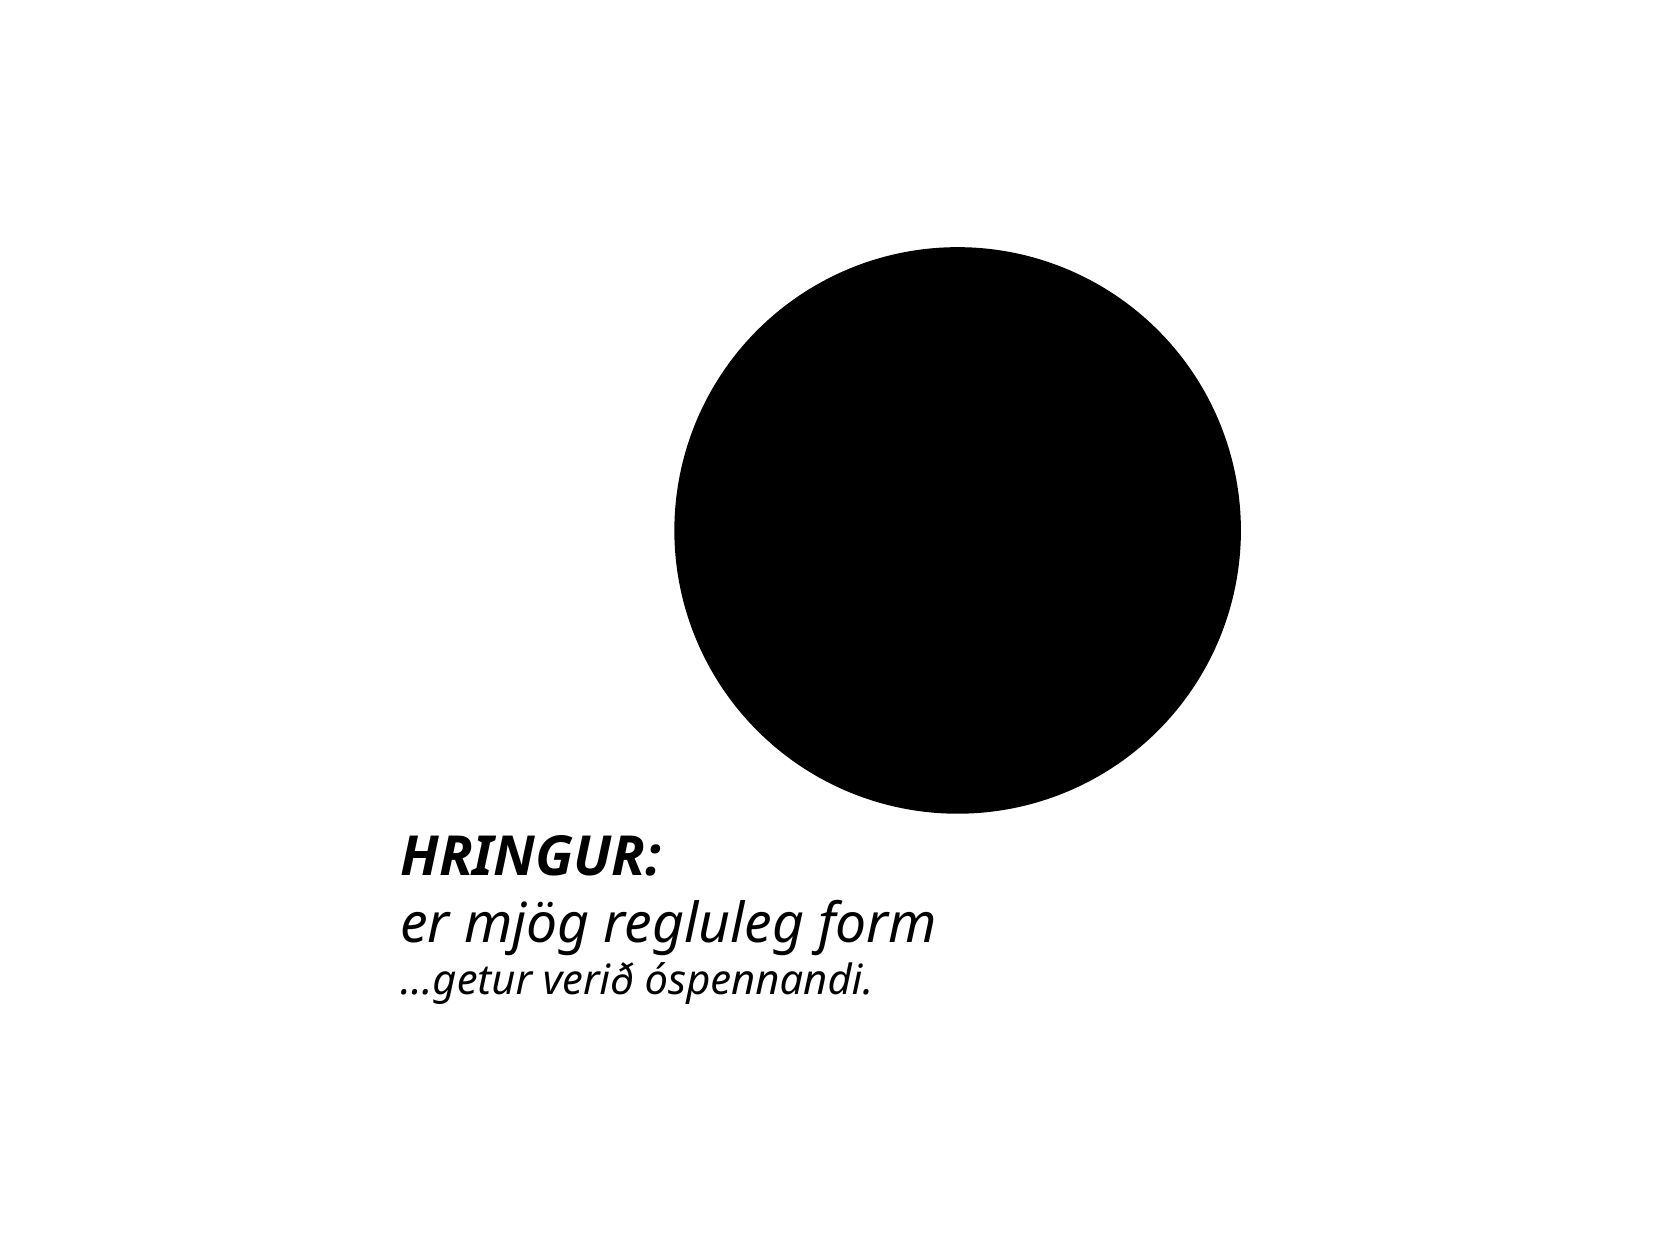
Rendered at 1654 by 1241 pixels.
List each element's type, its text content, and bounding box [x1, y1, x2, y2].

text_box HRINGUR: er mjög regluleg form ...getur verið óspennandi. [385, 812, 1475, 1011]
text_box [675, 247, 1241, 812]
